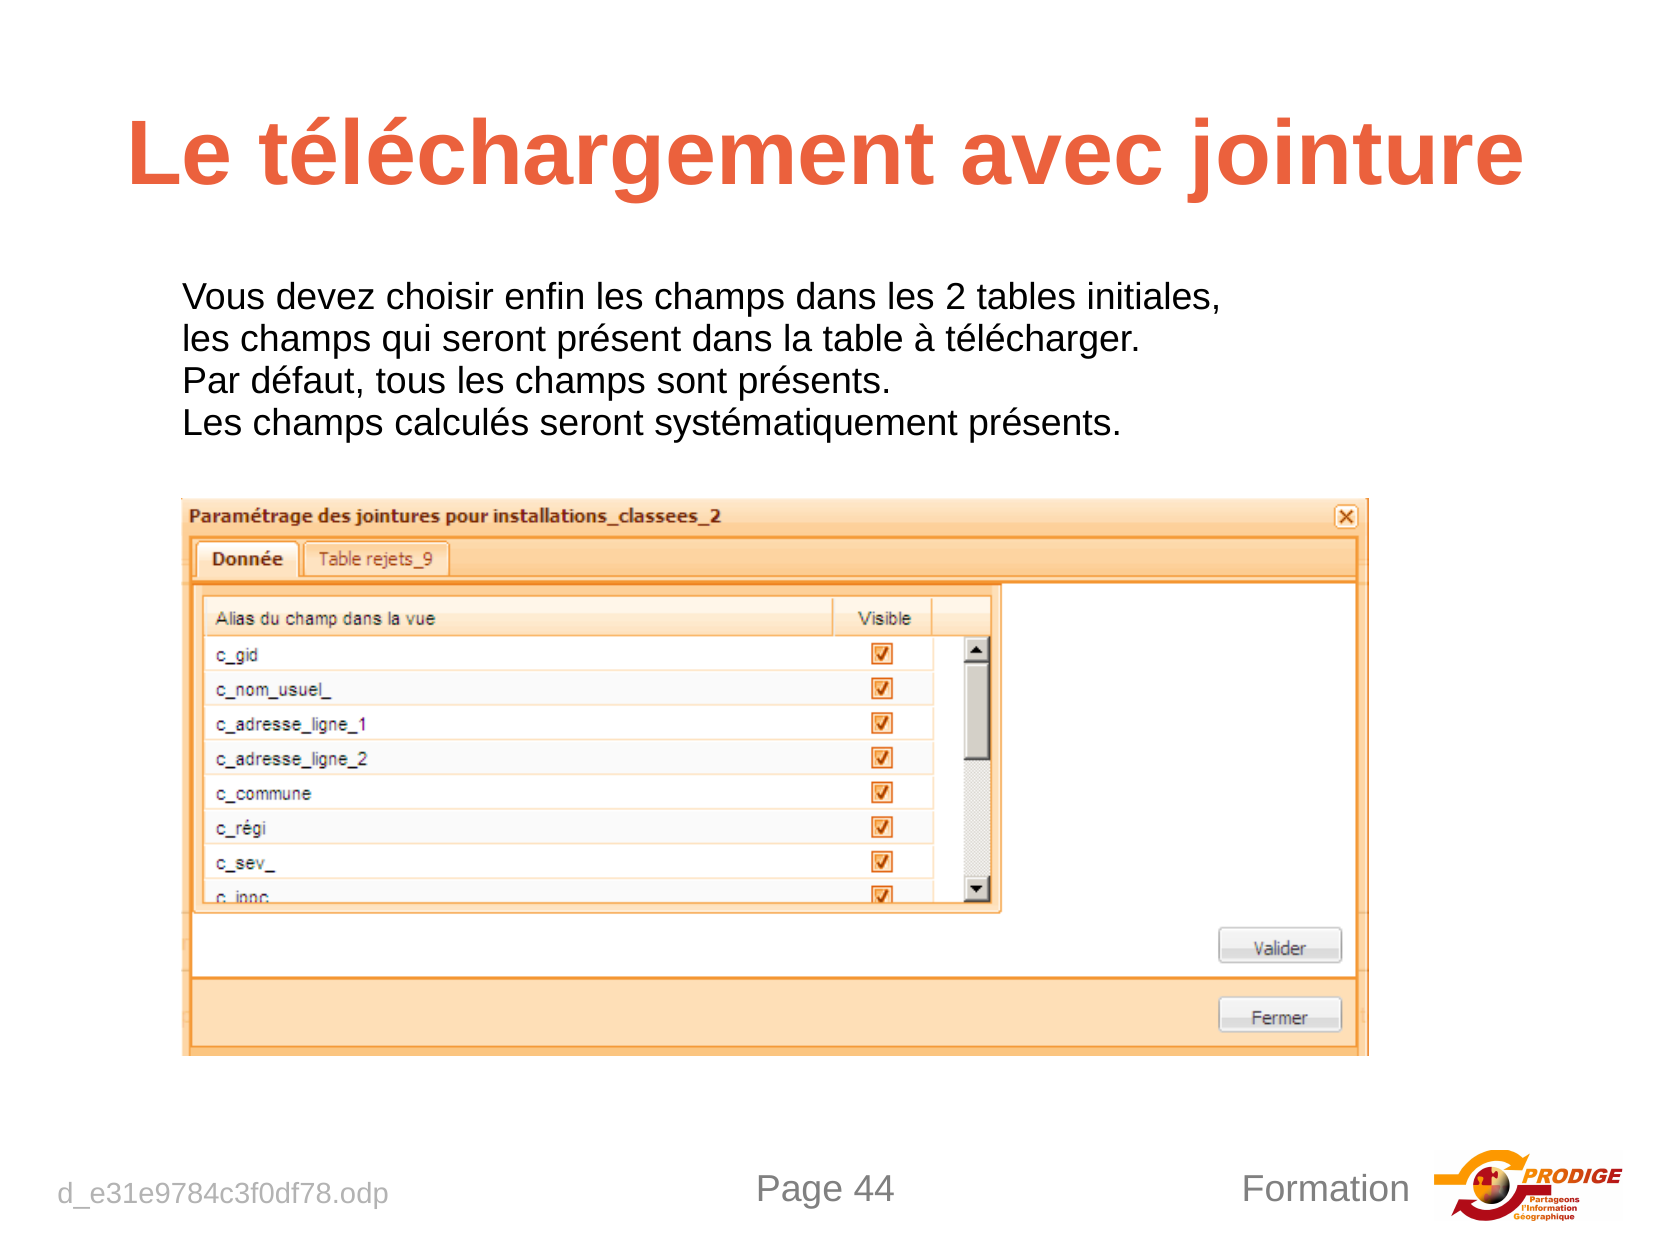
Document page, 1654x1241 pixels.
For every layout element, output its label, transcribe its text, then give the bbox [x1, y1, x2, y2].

picture [181, 498, 1369, 1056]
title Le téléchargement avec jointure [82, 56, 1571, 250]
text_box Vous devez choisir enfin les champs dans les 2 tables initiales, les champs qui seront présent dans la table à télécharger. Par défaut, tous les champs sont présents. Les champs calculés seront systématiquement présents. [167, 268, 1248, 452]
picture [1434, 1150, 1623, 1221]
